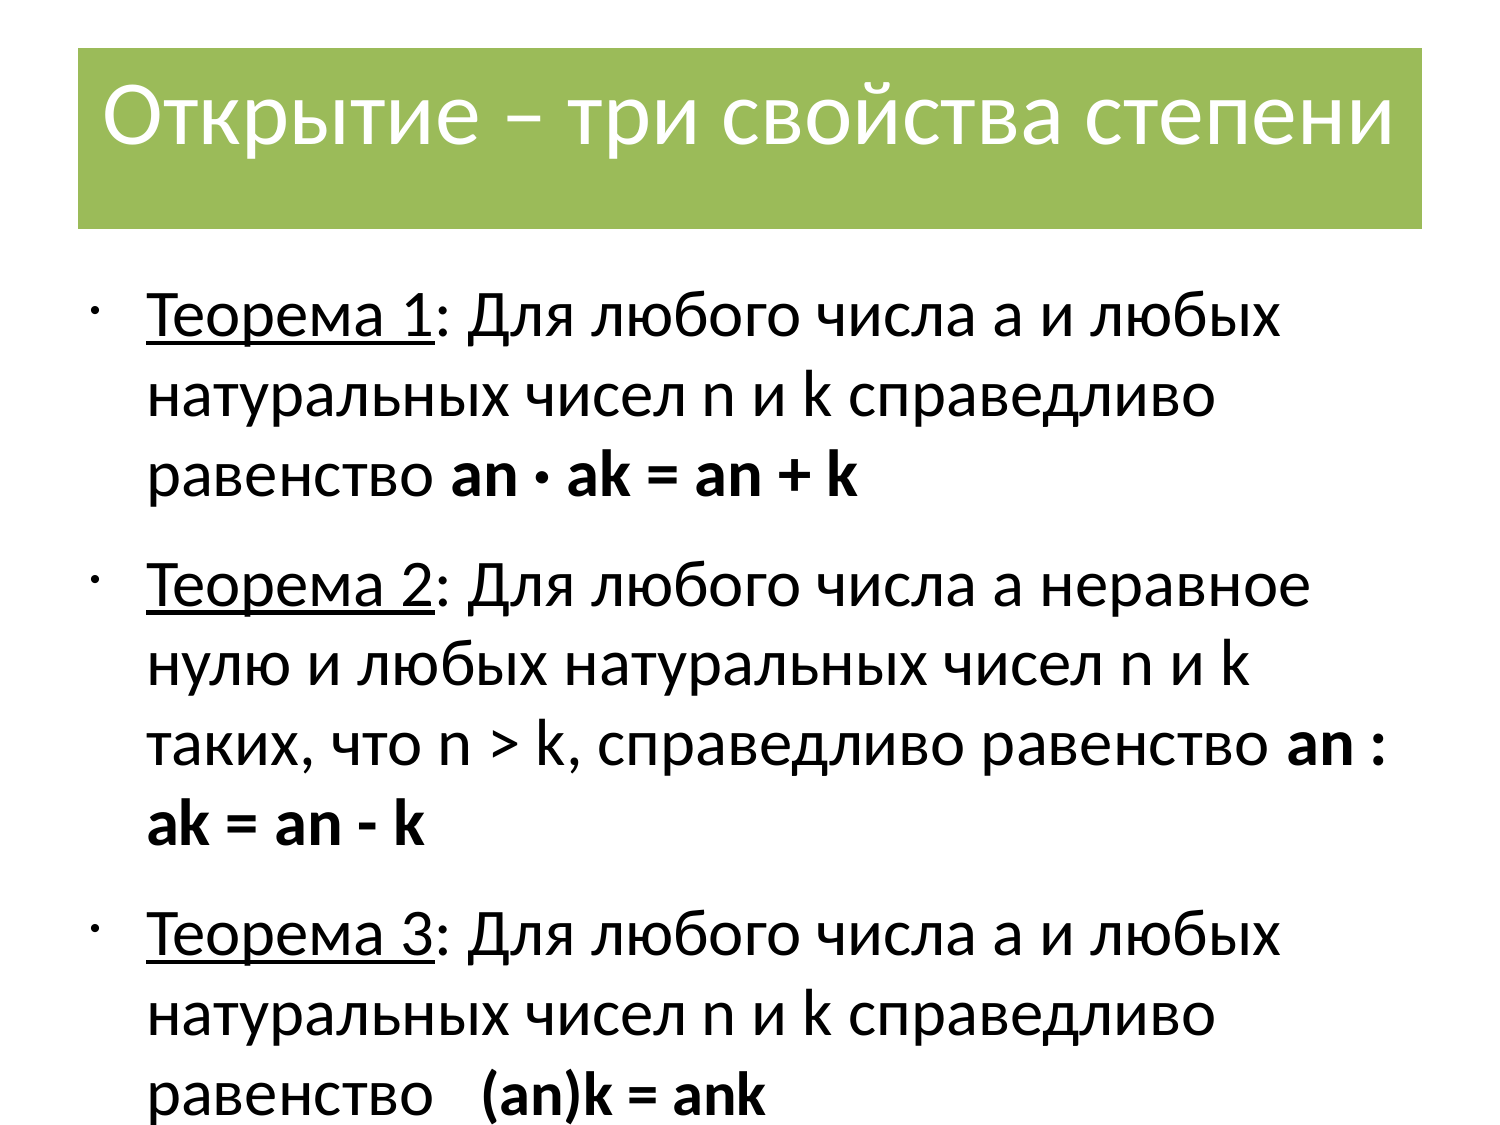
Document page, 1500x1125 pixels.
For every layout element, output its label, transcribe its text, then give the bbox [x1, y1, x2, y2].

list Теорема 1: Для любого числа а и любых натуральных чисел n и k справедливо равенство an · ak = an + k Теорема 2: Для любого числа а неравное нулю и любых натуральных чисел n и k таких, что n > k, справедливо равенство an : ak = an - k Теорема 3: Для любого числа а и любых натуральных чисел n и k справедливо равенство (an)k = ank [75, 262, 1425, 1005]
title Открытие – три свойства степени [75, 45, 1425, 233]
